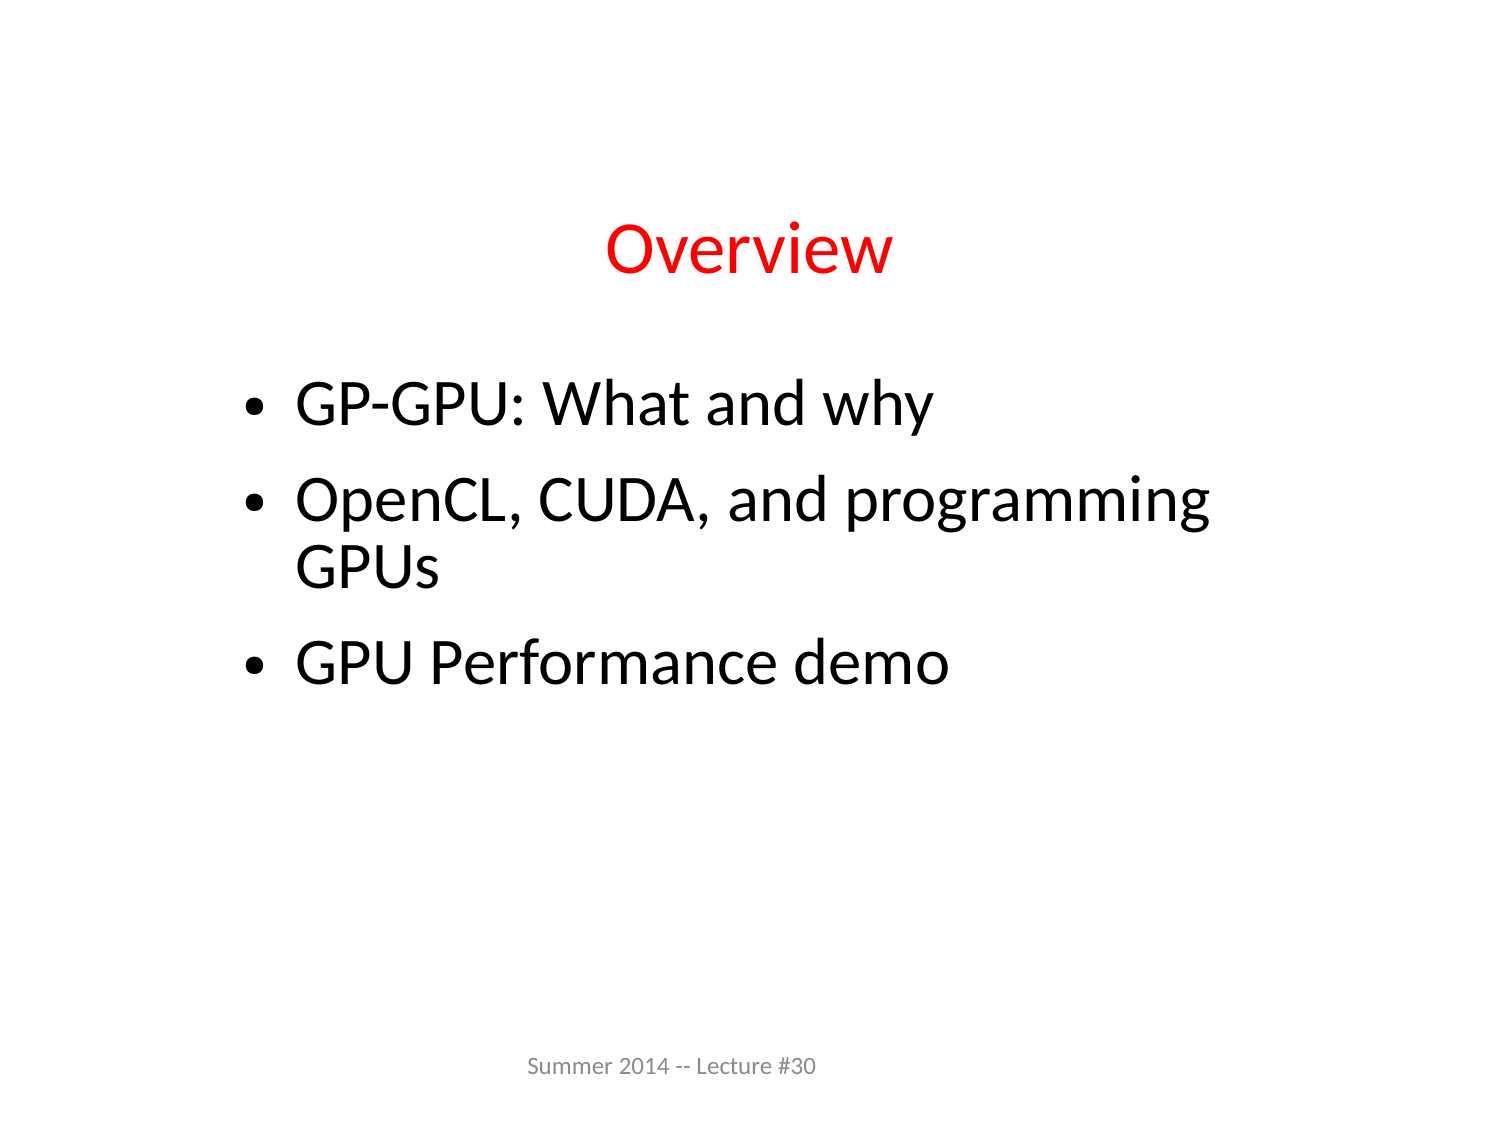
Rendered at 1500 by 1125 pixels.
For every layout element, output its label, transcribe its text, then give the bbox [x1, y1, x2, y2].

title Overview [112, 133, 1388, 376]
list GP-GPU: What and why OpenCL, CUDA, and programming GPUs GPU Performance demo [225, 375, 1275, 925]
